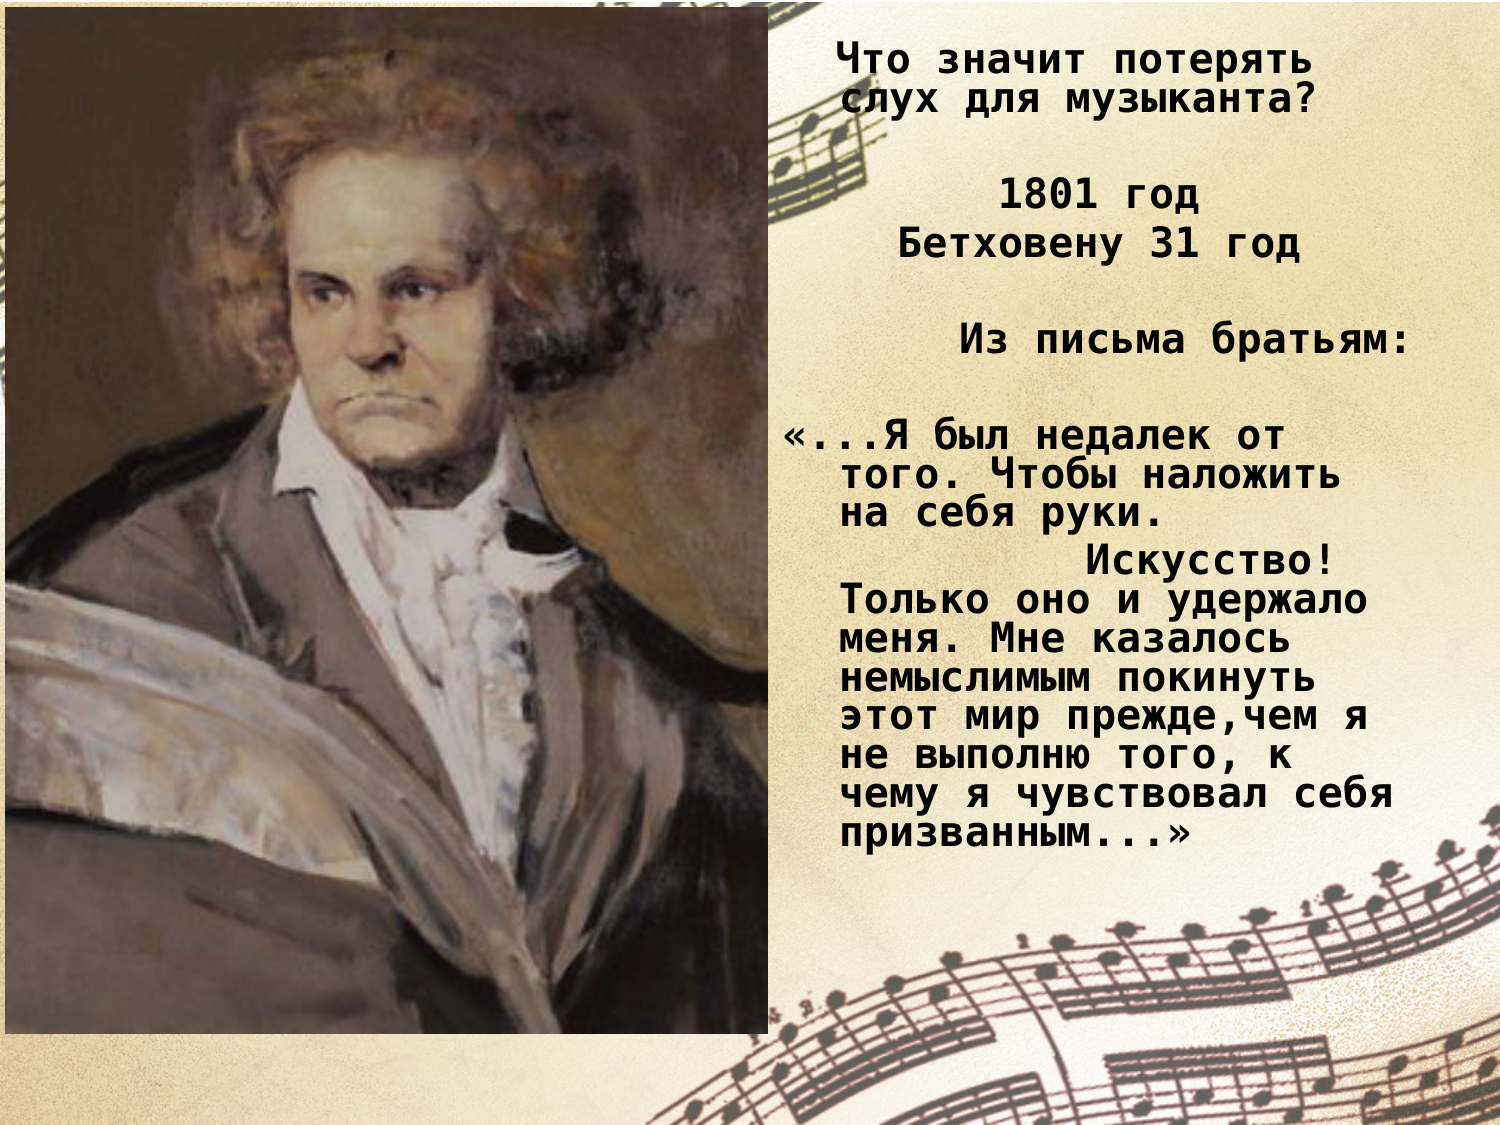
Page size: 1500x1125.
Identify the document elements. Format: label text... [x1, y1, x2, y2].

picture [0, 2, 1500, 1125]
list Что значит потерять слух для музыканта? 1801 год Бетховену 31 год Из письма братьям: «...Я был недалек от того. Чтобы наложить на себя руки. Искусство! Только оно и удержало меня. Мне казалось немыслимым покинуть этот мир прежде,чем я не выполню того, к чему я чувствовал себя призванным...» [767, 35, 1431, 1052]
